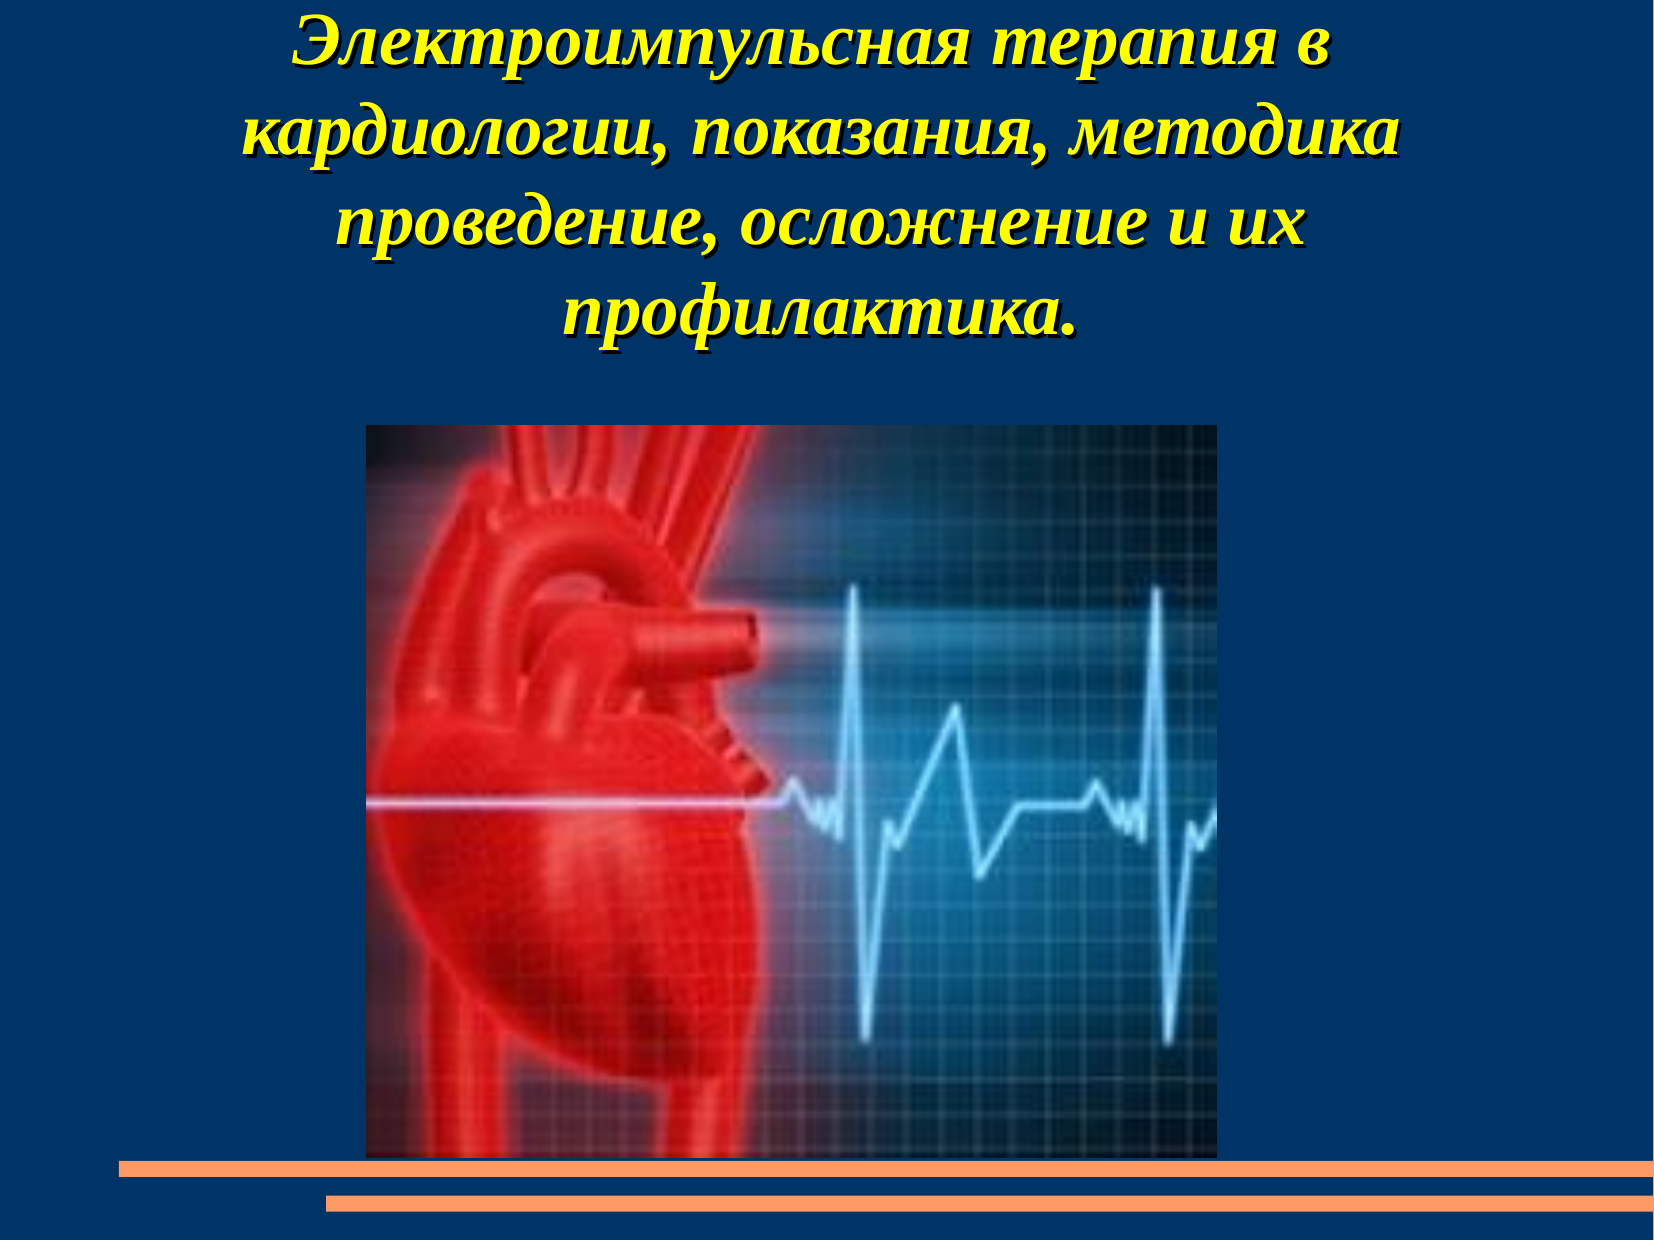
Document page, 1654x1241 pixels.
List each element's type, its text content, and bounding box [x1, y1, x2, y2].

picture [366, 425, 1217, 1158]
text_box Электроимпульсная терапия в кардиологии, показания, методика проведение, осложнение и их профилактика. [83, 19, 1560, 320]
